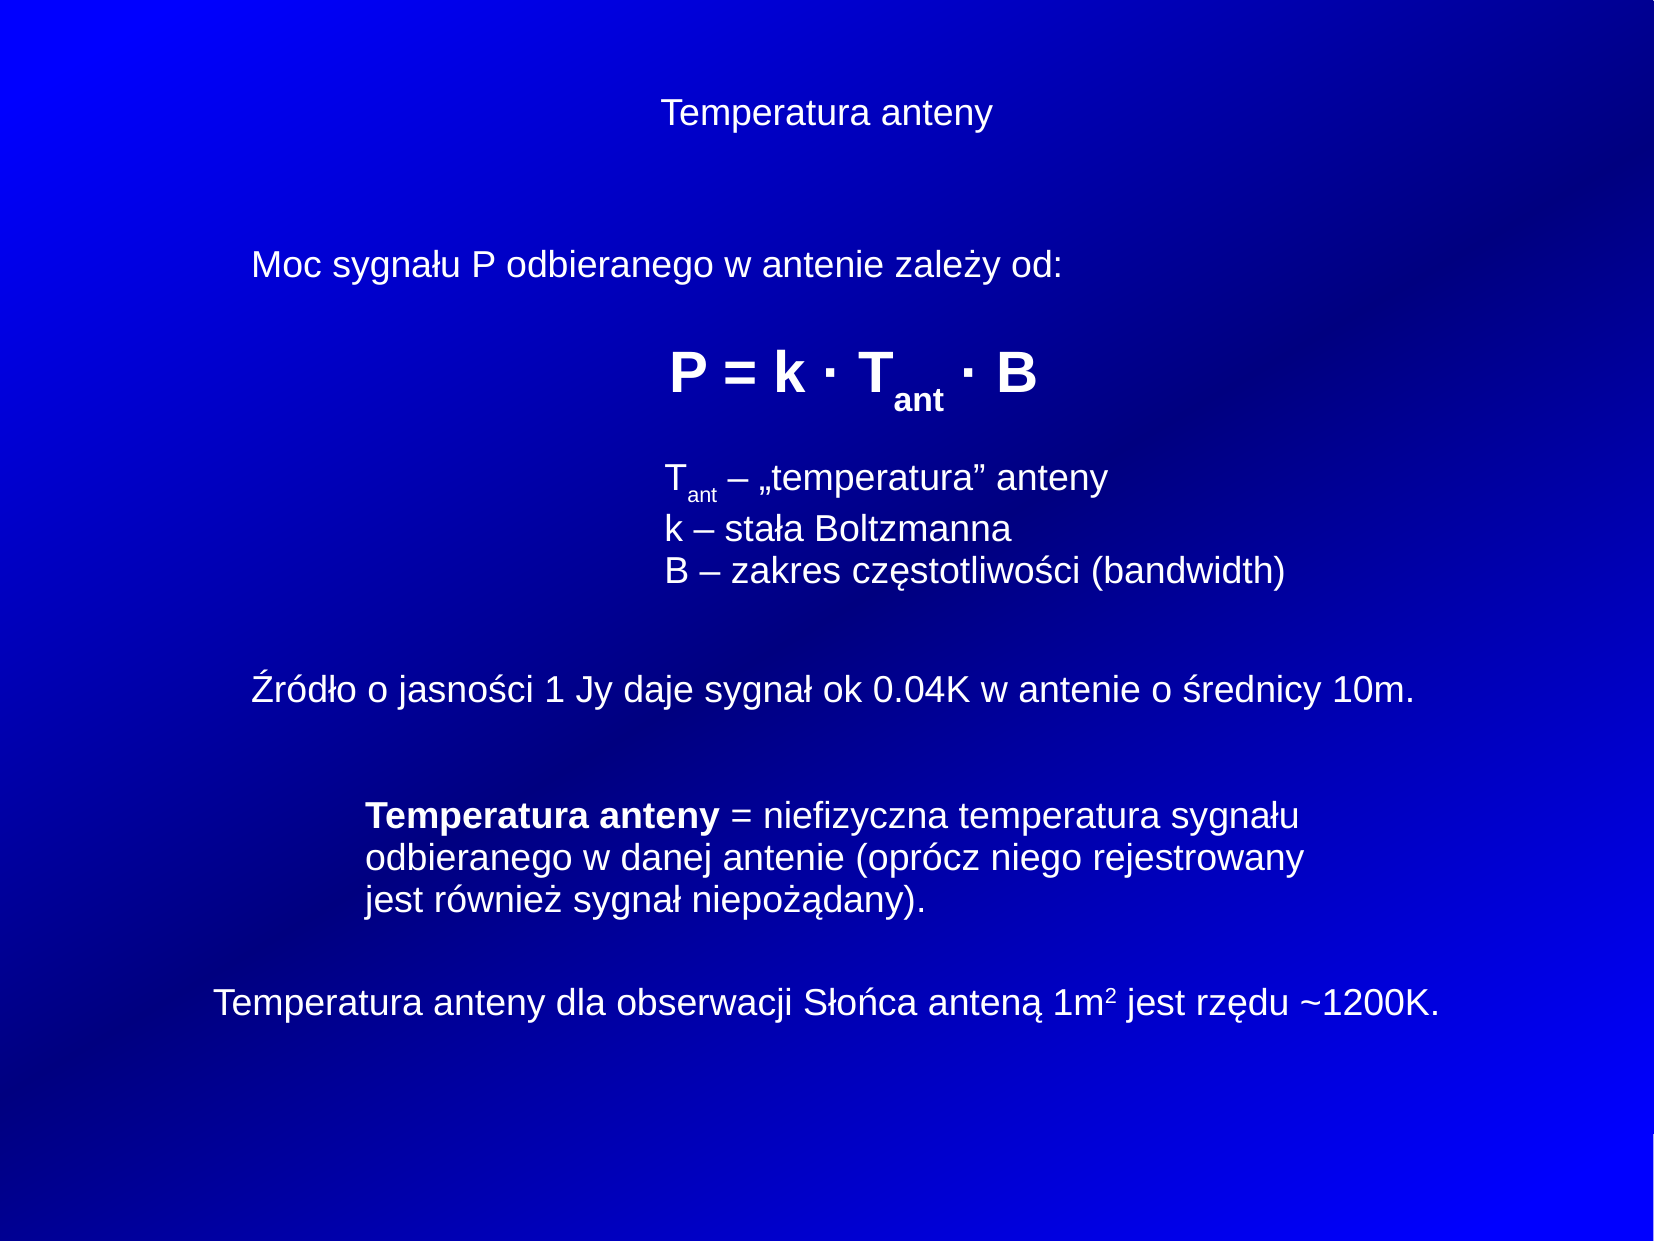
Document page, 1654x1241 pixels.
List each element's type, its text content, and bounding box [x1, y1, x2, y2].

text_box P = k · Tant · B [654, 332, 1211, 426]
text_box Źródło o jasności 1 Jy daje sygnał ok 0.04K w antenie o średnicy 10m. [236, 661, 1431, 732]
text_box Temperatura anteny [645, 84, 1009, 142]
text_box Moc sygnału P odbieranego w antenie zależy od: [236, 236, 1103, 294]
text_box Temperatura anteny = niefizyczna temperatura sygnału odbieranego w danej antenie (oprócz niego rejestrowany jest również sygnał niepożądany). [350, 787, 1326, 928]
text_box Tant – „temperatura” anteny k – stała Boltzmanna B – zakres częstotliwości (bandwidth) [649, 448, 1302, 599]
text_box Temperatura anteny dla obserwacji Słońca anteną 1m2 jest rzędu ~1200K. [198, 974, 1456, 1033]
